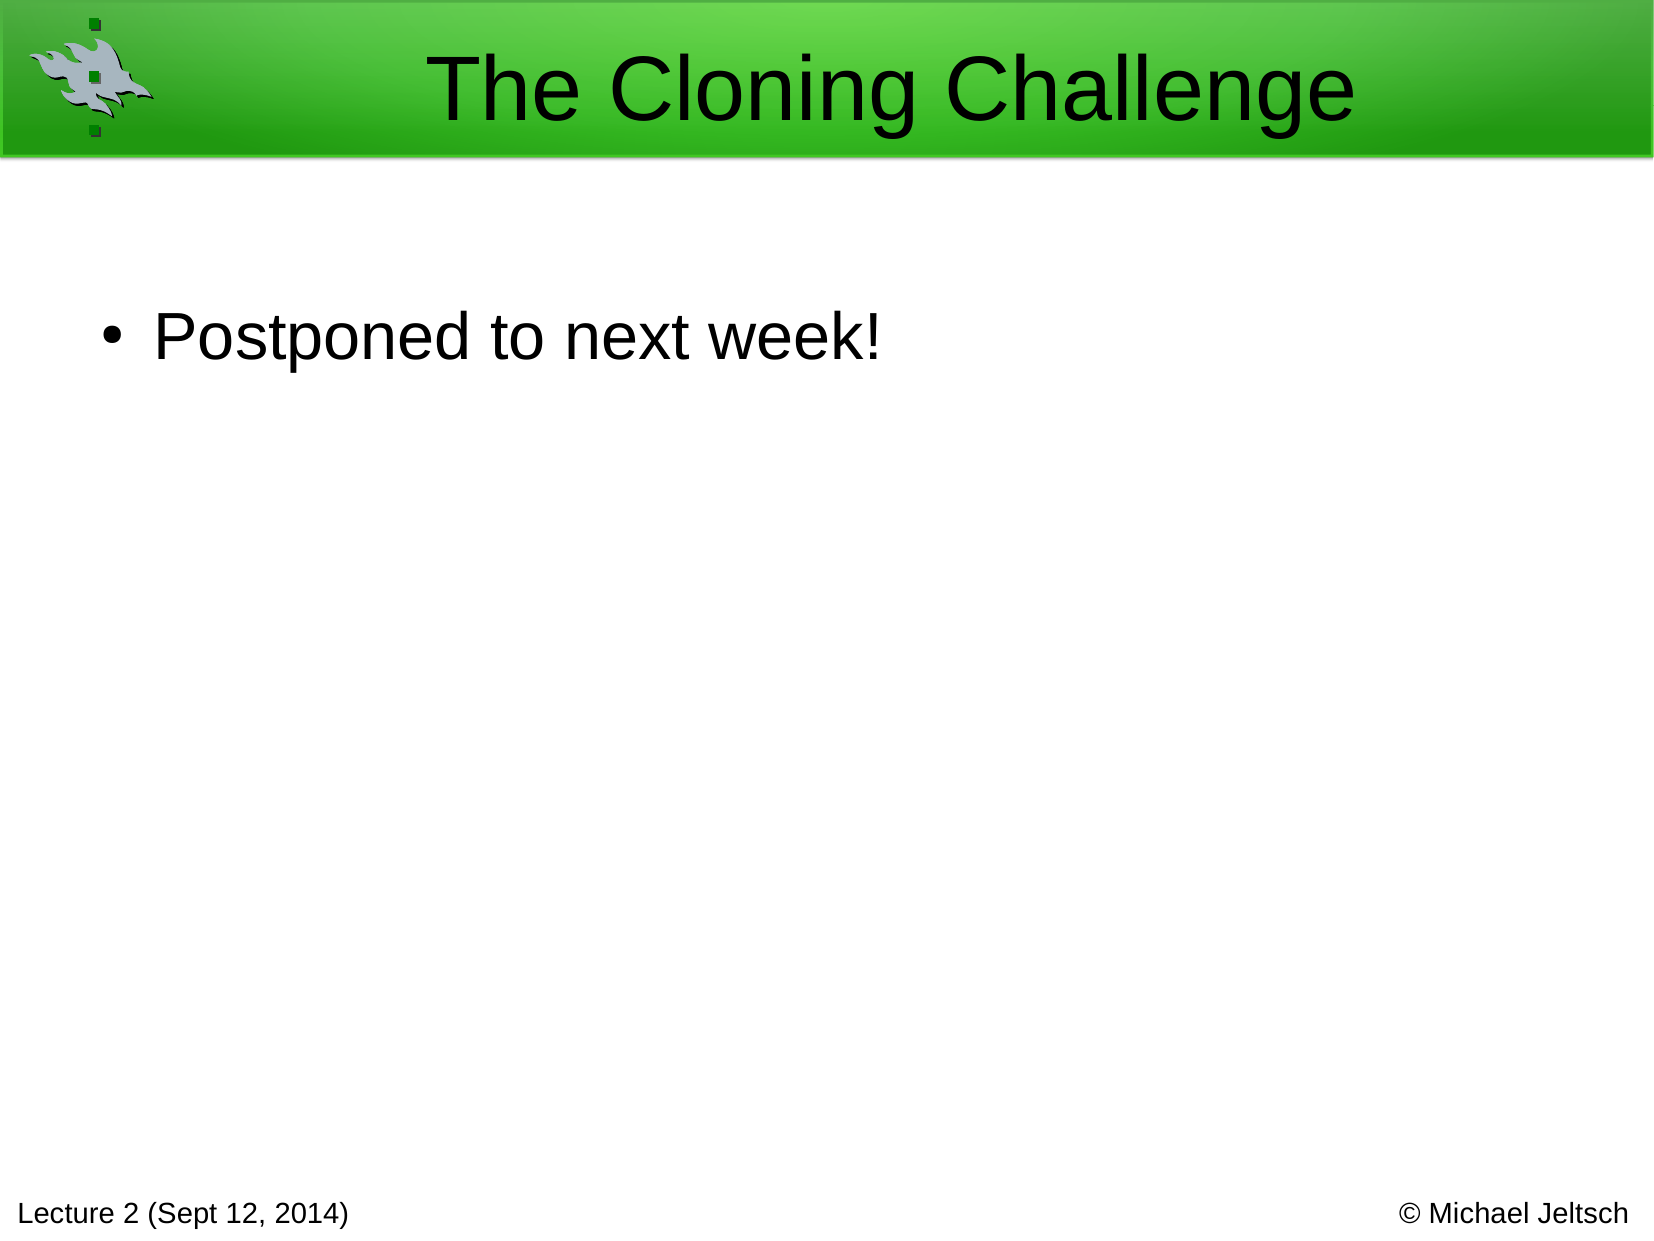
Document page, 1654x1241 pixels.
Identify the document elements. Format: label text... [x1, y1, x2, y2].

list Postponed to next week! [82, 299, 1571, 1019]
title The Cloning Challenge [212, 17, 1571, 160]
